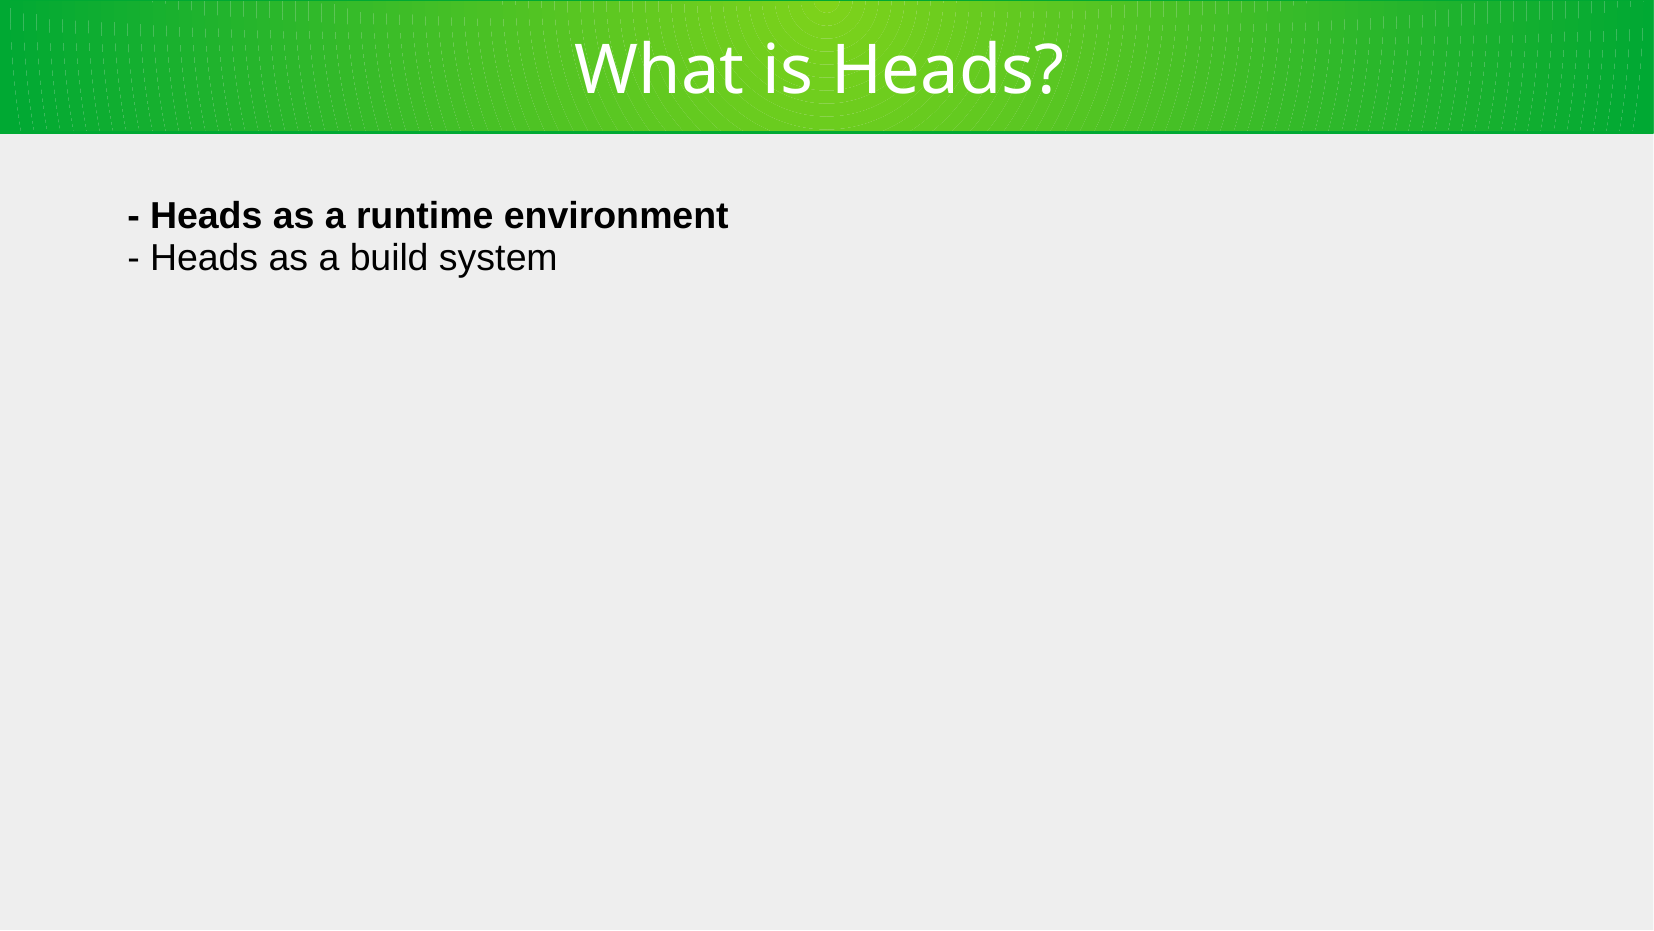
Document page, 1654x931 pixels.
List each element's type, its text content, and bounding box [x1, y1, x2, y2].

text_box - Heads as a runtime environment - Heads as a build system [112, 187, 1538, 863]
title What is Heads? [73, 14, 1565, 119]
